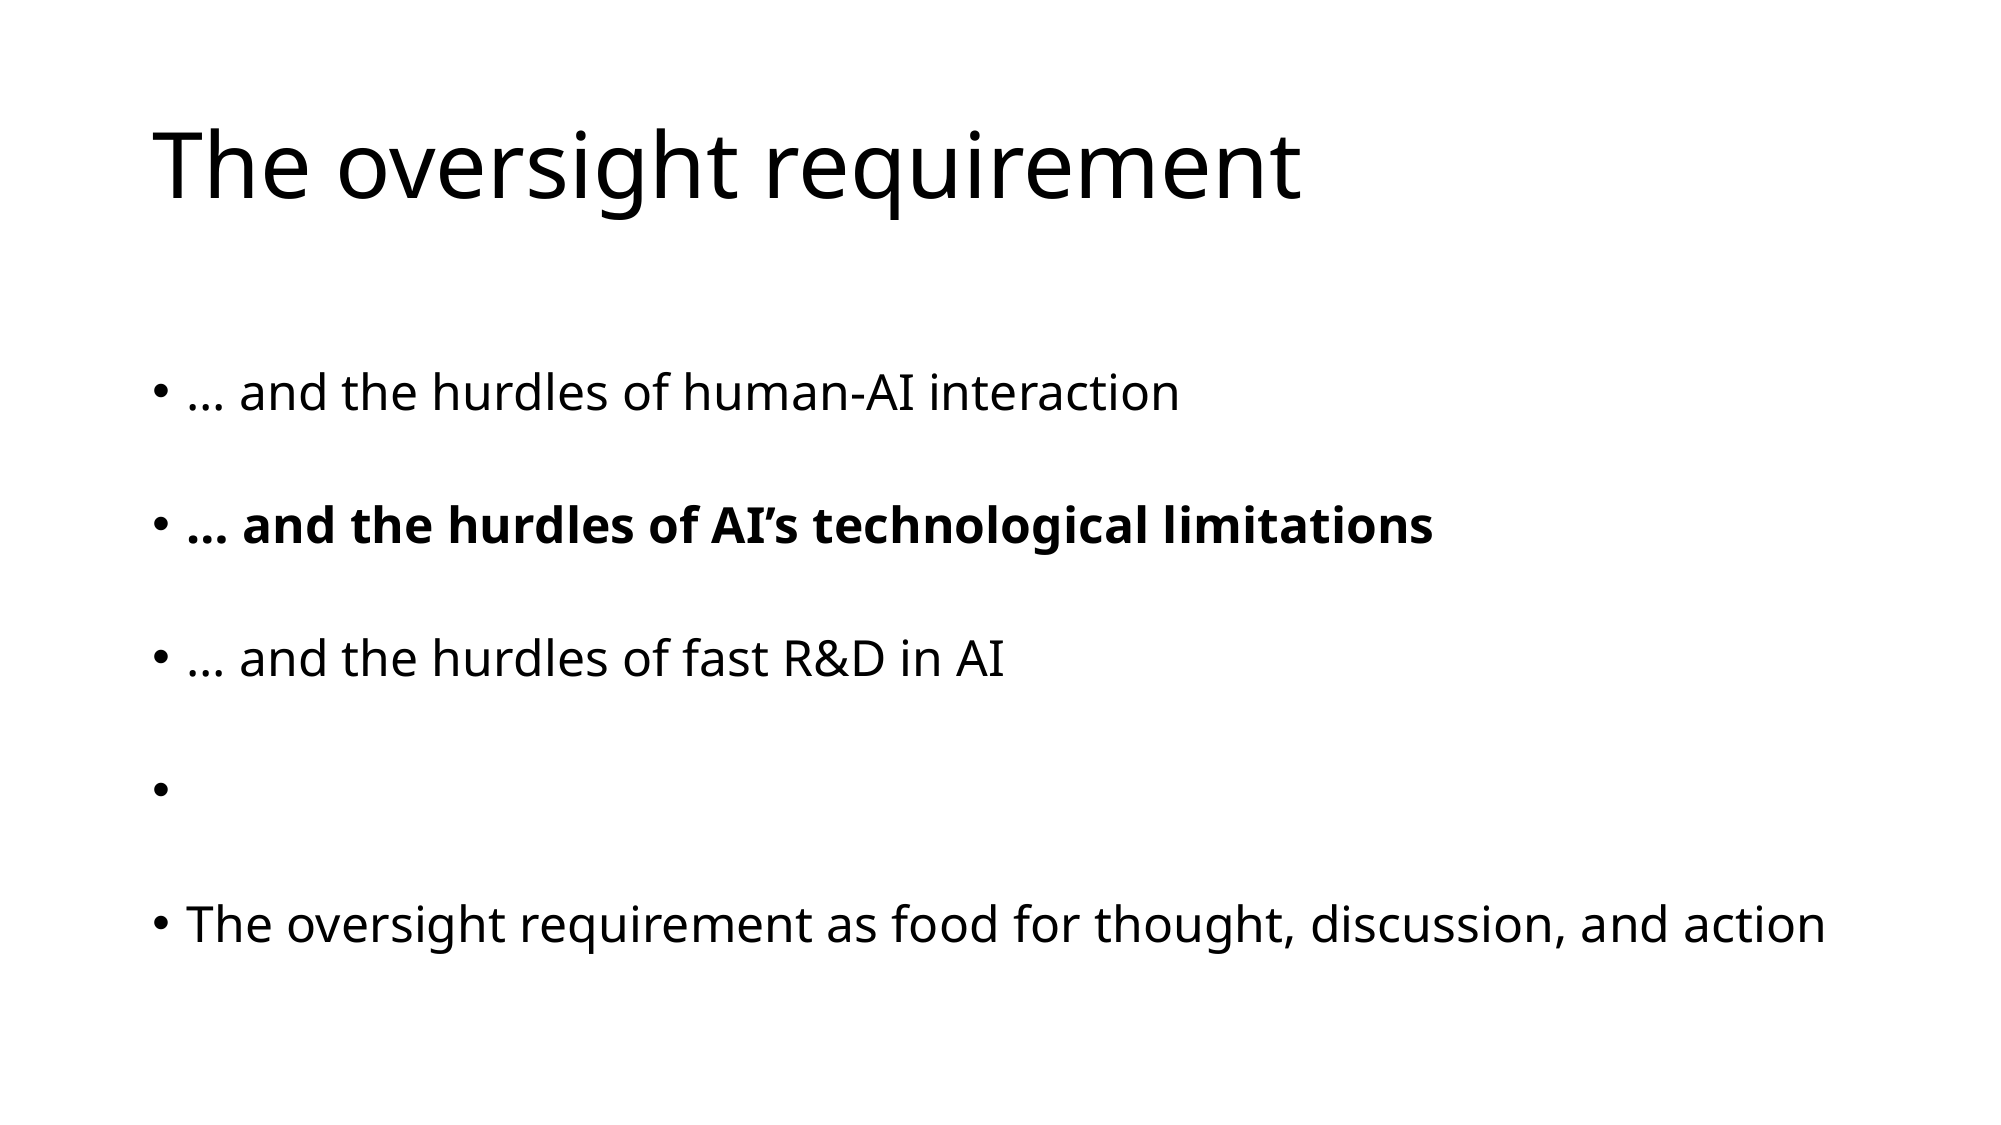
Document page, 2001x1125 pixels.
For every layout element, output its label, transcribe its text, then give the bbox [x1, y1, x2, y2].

title The oversight requirement [137, 59, 1863, 278]
list … and the hurdles of human-AI interaction … and the hurdles of AI’s technological limitations … and the hurdles of fast R&D in AI The oversight requirement as food for thought, discussion, and action [137, 299, 1863, 1014]
